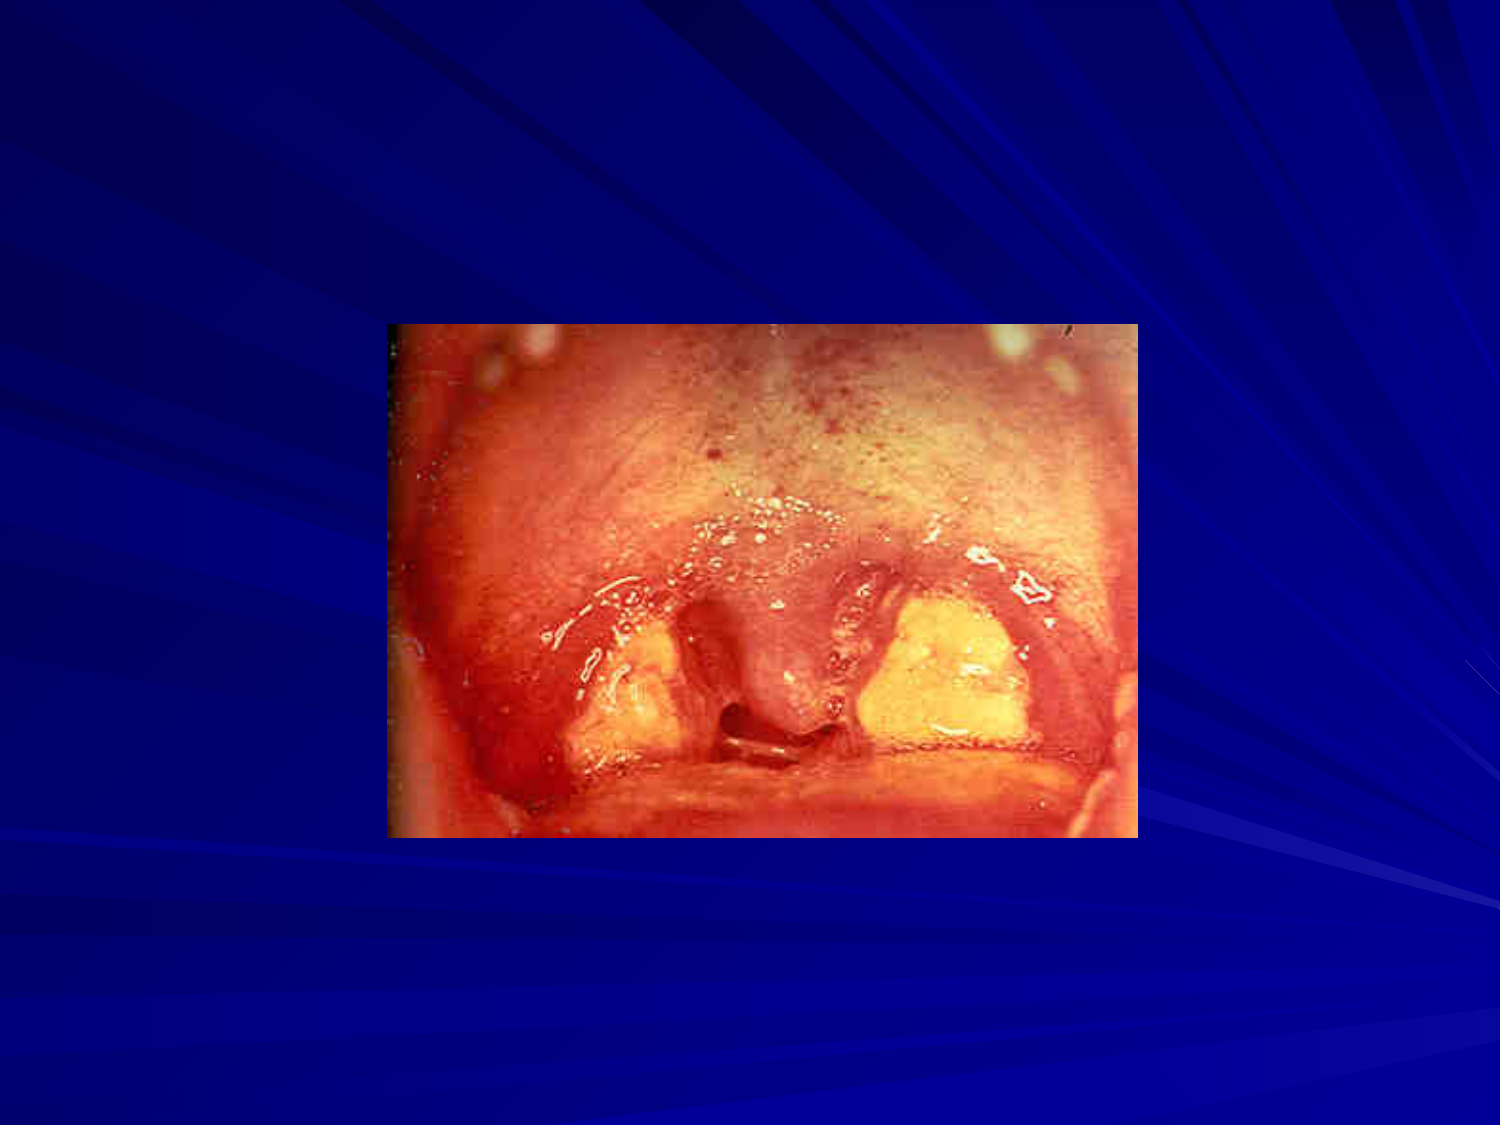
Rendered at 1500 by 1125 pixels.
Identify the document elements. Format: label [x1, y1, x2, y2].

picture [387, 324, 1138, 838]
